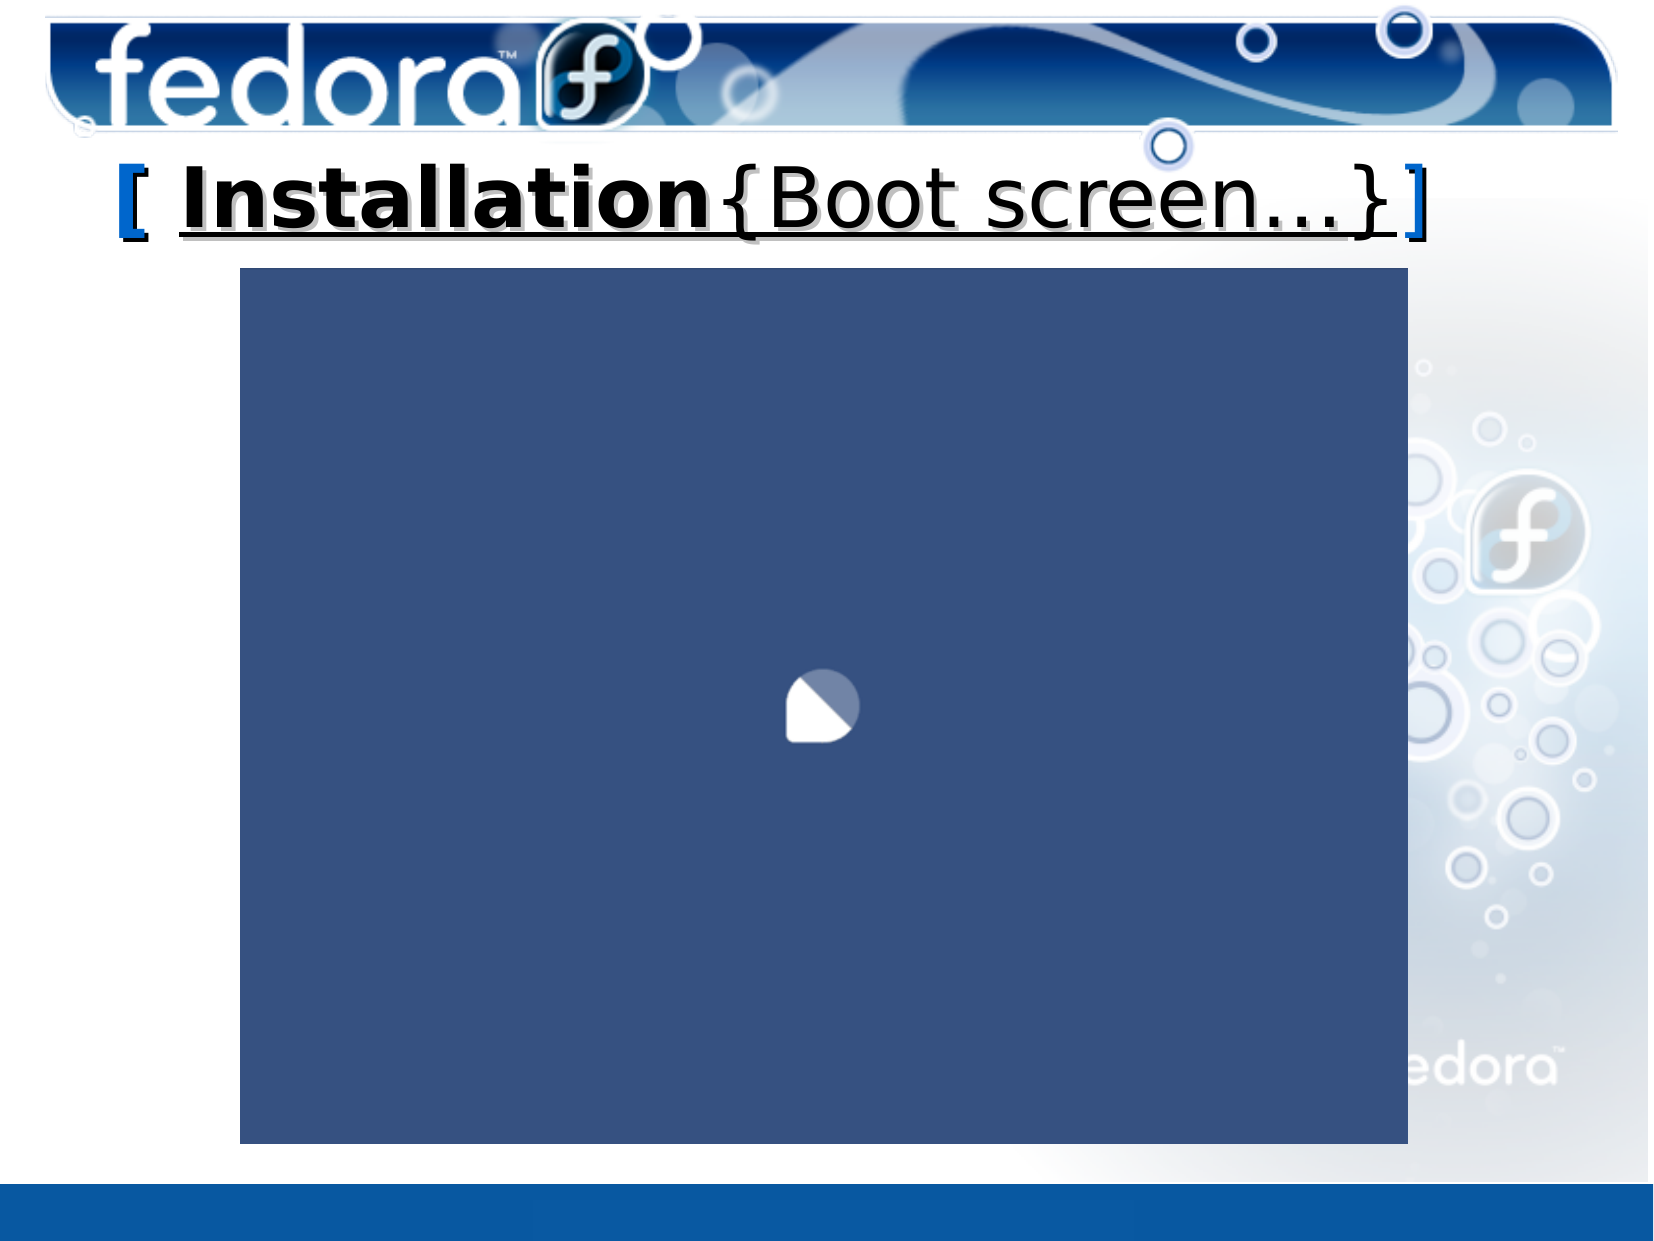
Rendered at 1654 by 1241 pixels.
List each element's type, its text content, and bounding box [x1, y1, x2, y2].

text_box [ Installation{Boot screen…}] [112, 150, 1477, 248]
picture [45, 2, 1618, 177]
picture [0, 1184, 1654, 1241]
picture [240, 198, 1648, 1182]
